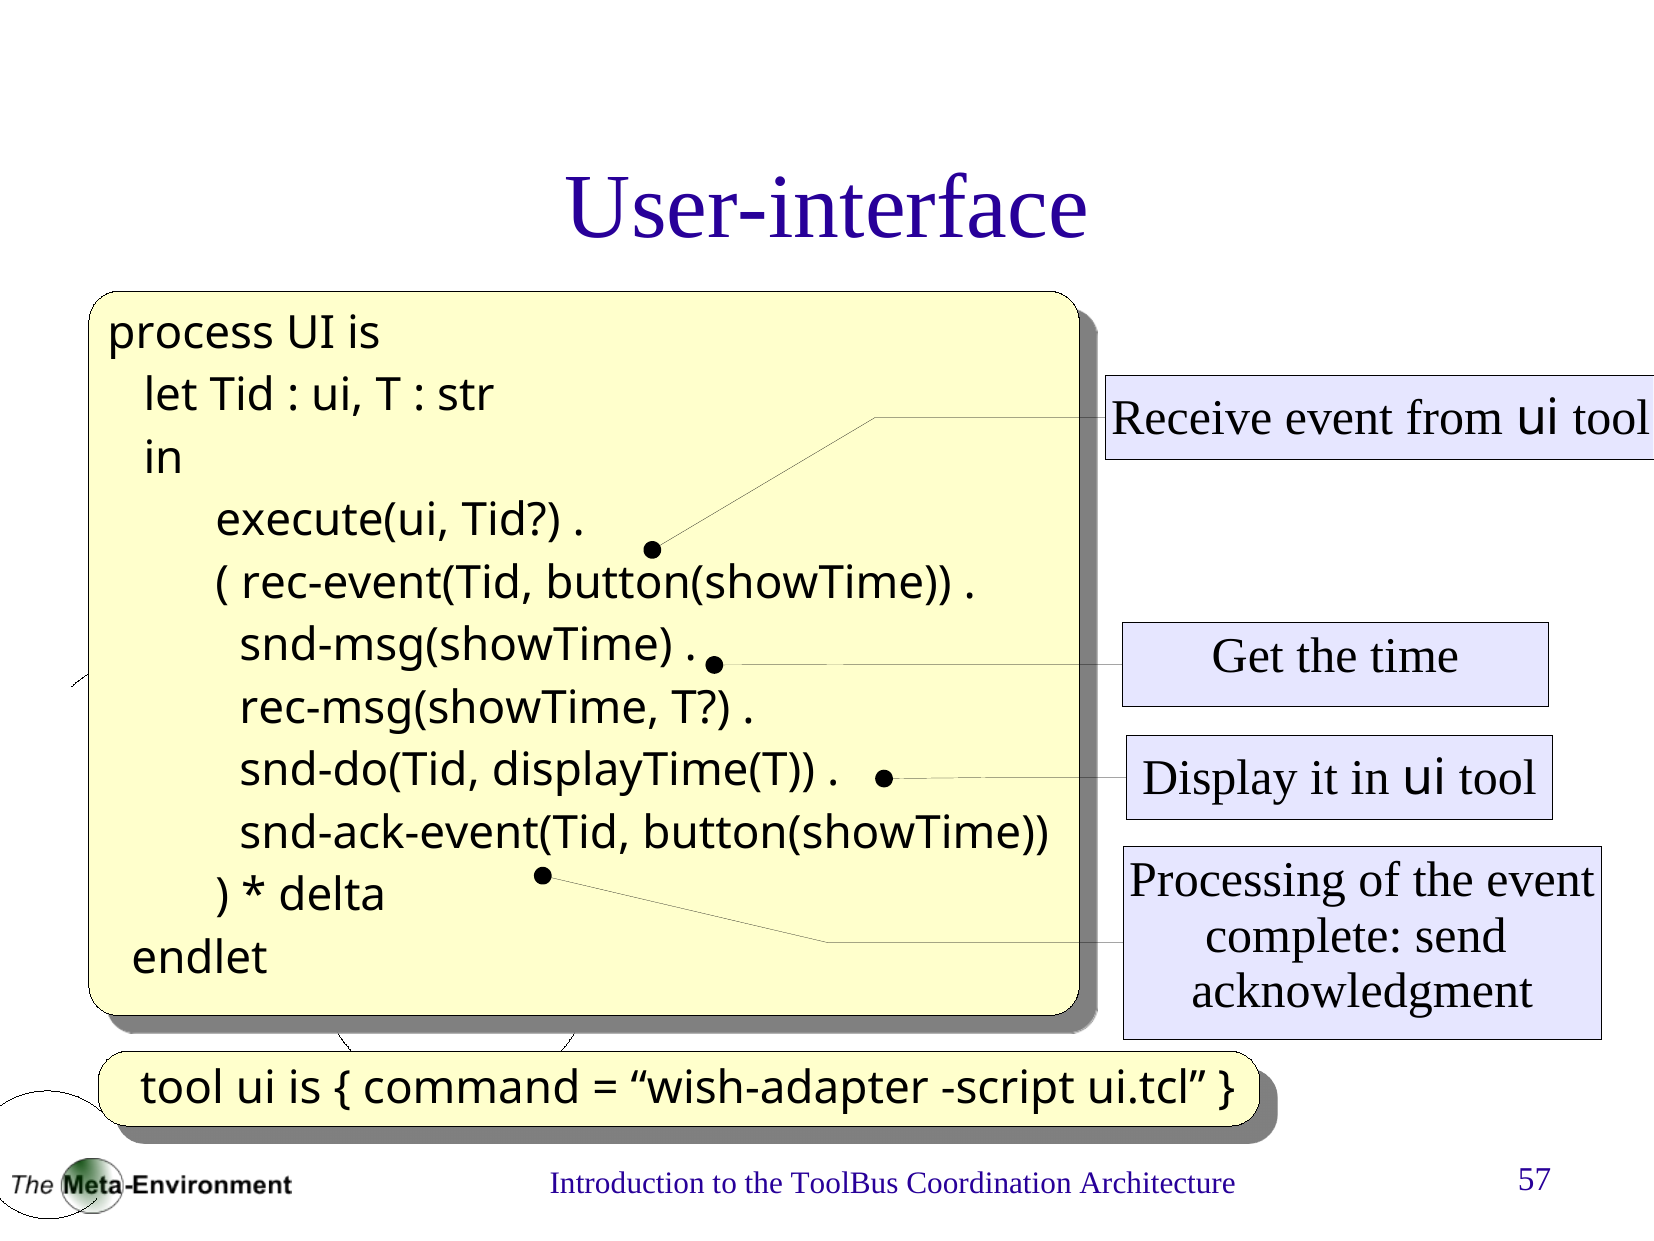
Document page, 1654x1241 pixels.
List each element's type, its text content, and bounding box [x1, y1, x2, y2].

text_box Processing of the event complete: send acknowledgment [1123, 846, 1602, 1040]
picture [12, 1158, 292, 1214]
text_box Receive event from ui tool [1105, 375, 1654, 460]
text_box tool ui is { command = “wish-adapter -script ui.tcl” } [140, 1054, 1238, 1119]
text_box process UI is let Tid : ui, T : str in execute(ui, Tid?) . ( rec-event(Tid, button(showTime)) . snd-msg(showTime) . rec-msg(showTime, T?) . snd-do(Tid, displayTime(T)) . snd-ack-event(Tid, button(showTime)) ) * delta endlet [107, 299, 1078, 1004]
title User-interface [121, 102, 1534, 311]
text_box [98, 1051, 1260, 1127]
text_box [88, 291, 1073, 1016]
text_box Display it in ui tool [1126, 735, 1553, 820]
text_box Get the time [1122, 622, 1549, 707]
